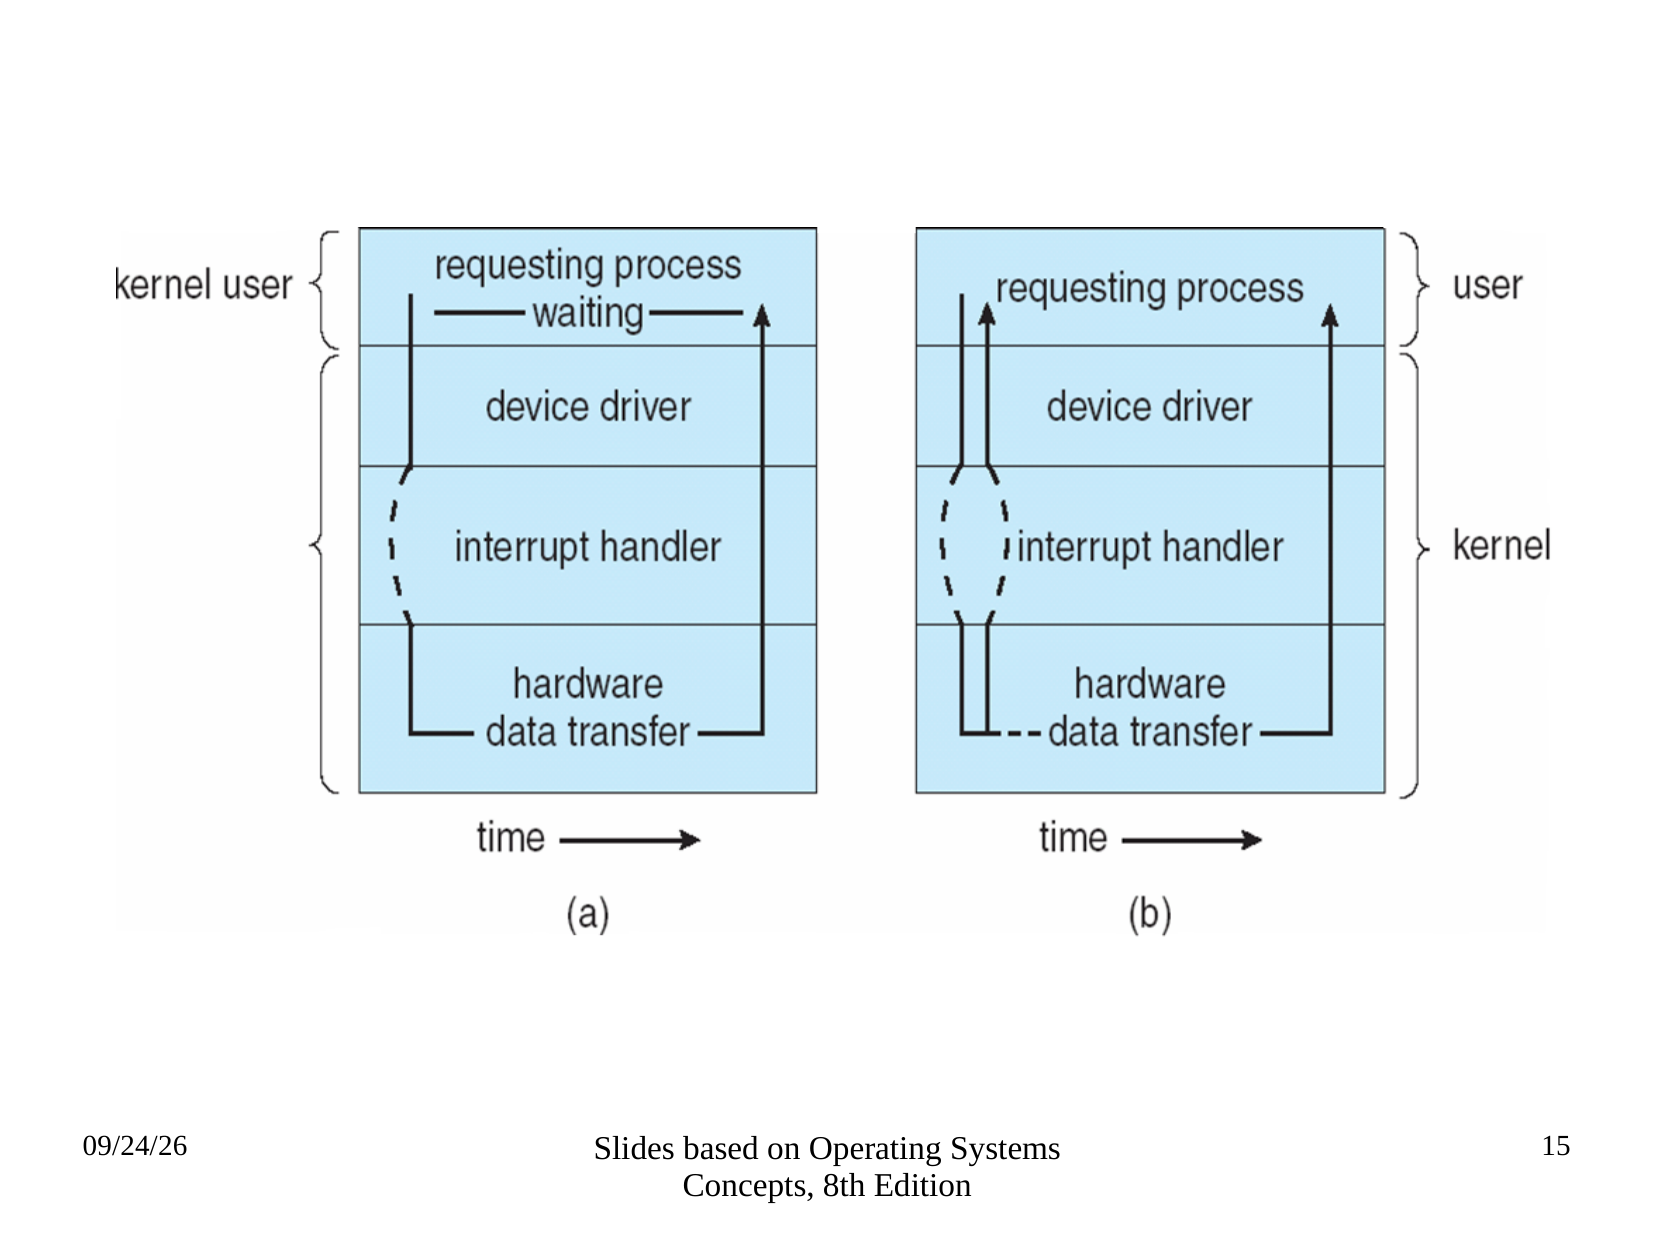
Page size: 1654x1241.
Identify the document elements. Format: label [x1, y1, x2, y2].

picture [116, 227, 1554, 939]
